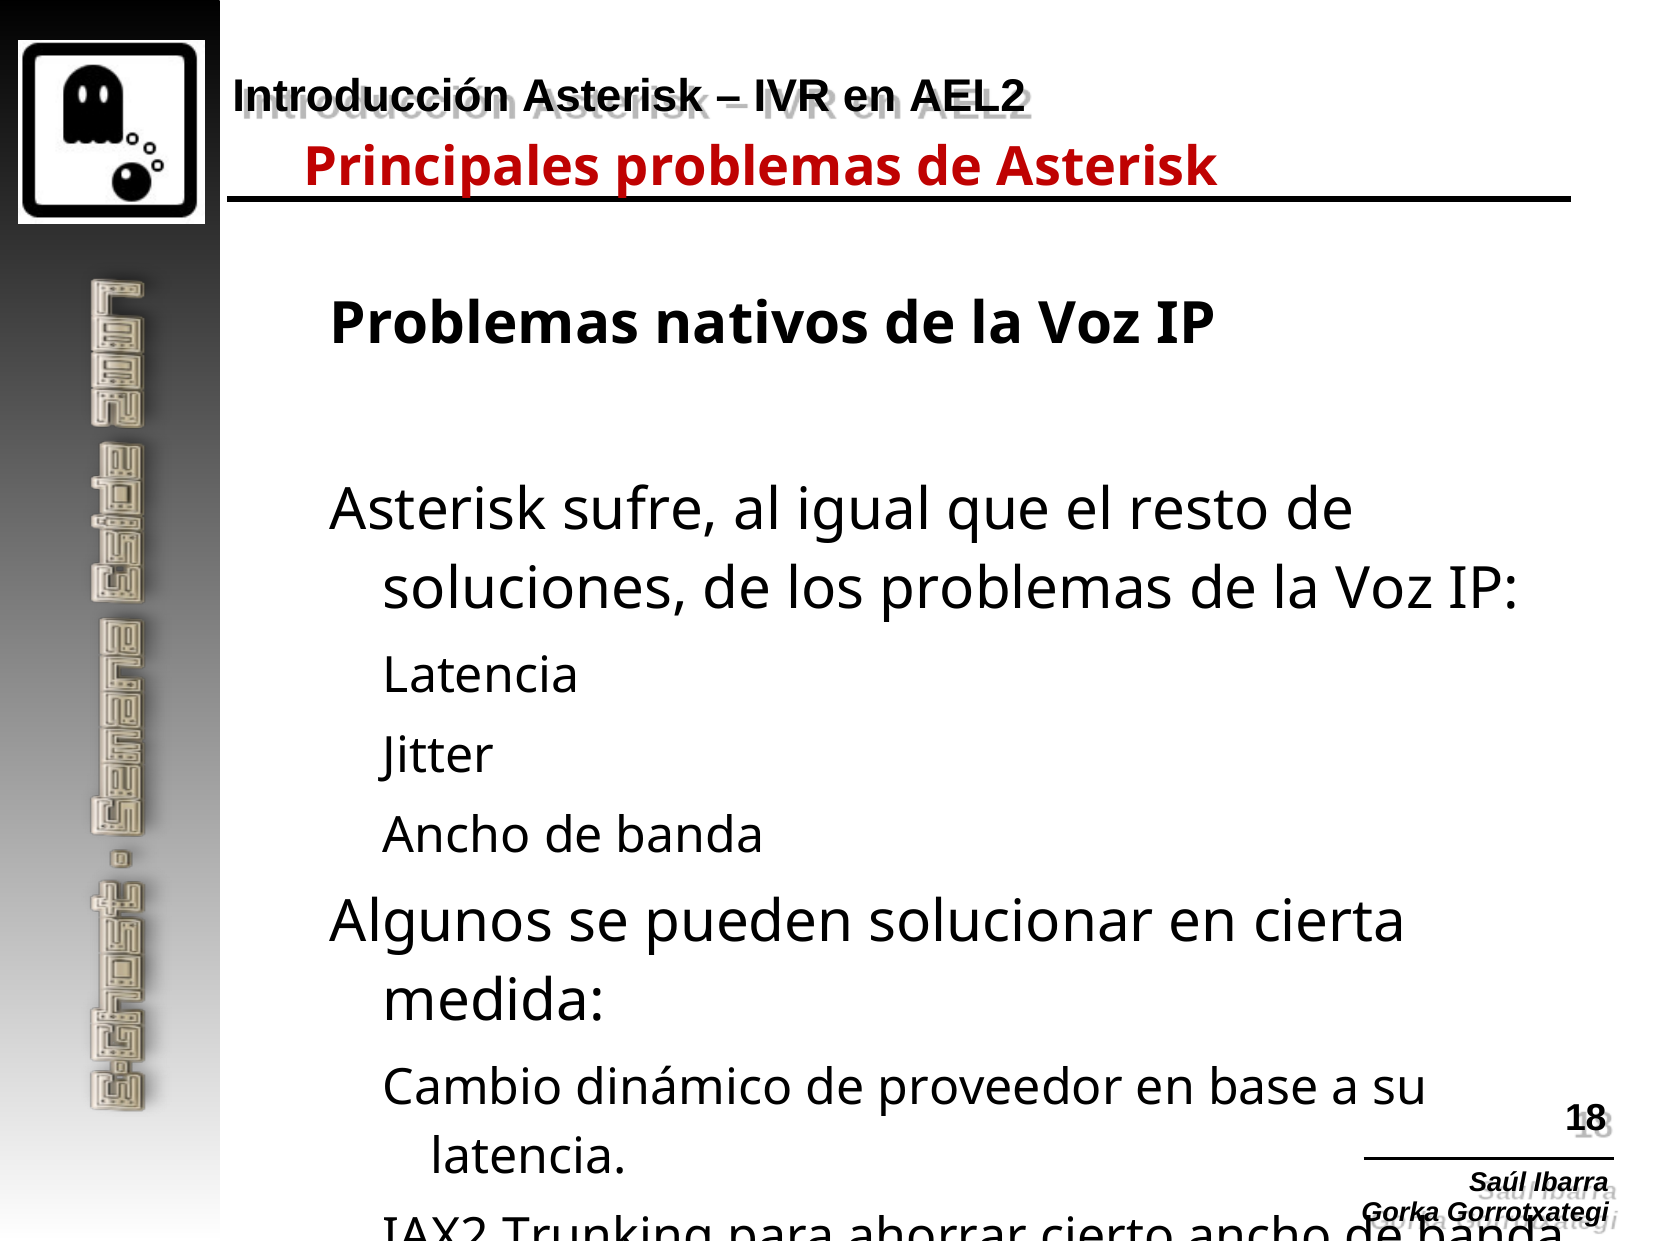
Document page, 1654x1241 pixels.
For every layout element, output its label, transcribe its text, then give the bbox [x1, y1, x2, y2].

title Principales problemas de Asterisk [303, 125, 1624, 204]
picture [18, 40, 205, 224]
list Problemas nativos de la Voz IP Asterisk sufre, al igual que el resto de soluciones, de los problemas de la Voz IP: Latencia Jitter Ancho de banda Algunos se pueden solucionar en cierta medida: Cambio dinámico de proveedor en base a su latencia. IAX2 Trunking para ahorrar cierto ancho de banda en los enlaces inter-asterisk. [312, 281, 1625, 1241]
picture [51, 250, 180, 1122]
